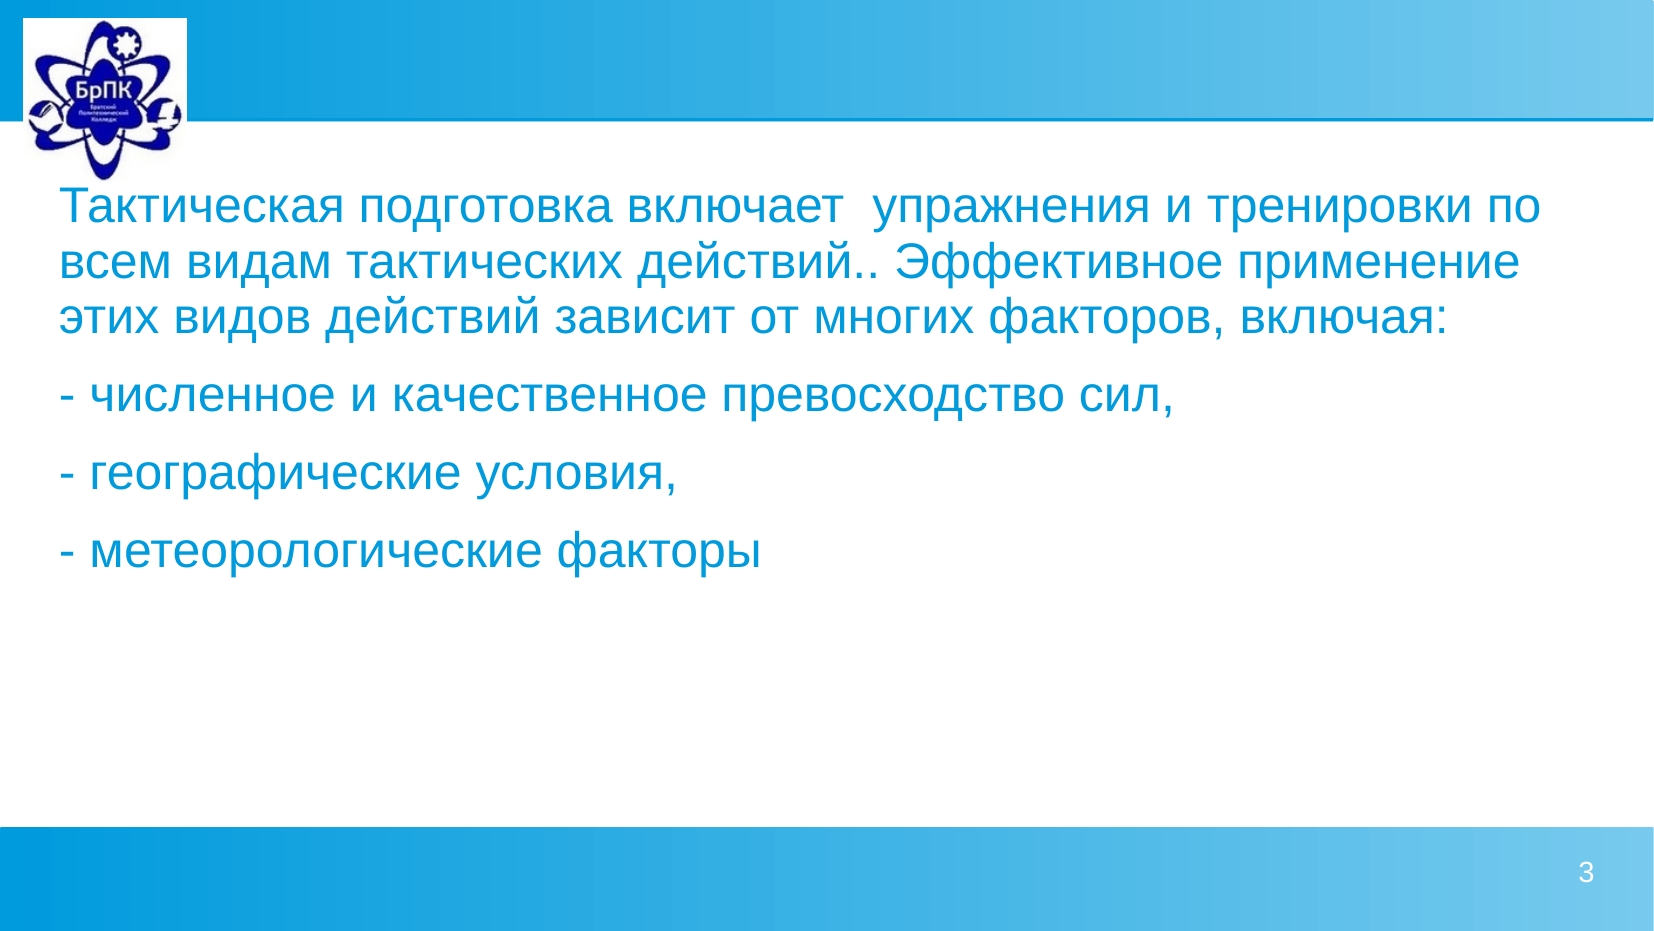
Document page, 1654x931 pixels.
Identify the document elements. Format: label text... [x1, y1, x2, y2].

list Тактическая подготовка включает упражнения и тренировки по всем видам тактических действий.. Эффективное применение этих видов действий зависит от многих факторов, включая: - численное и качественное превосходство сил, - географические условия, - метеорологические факторы [59, 177, 1595, 768]
picture [23, 19, 187, 183]
